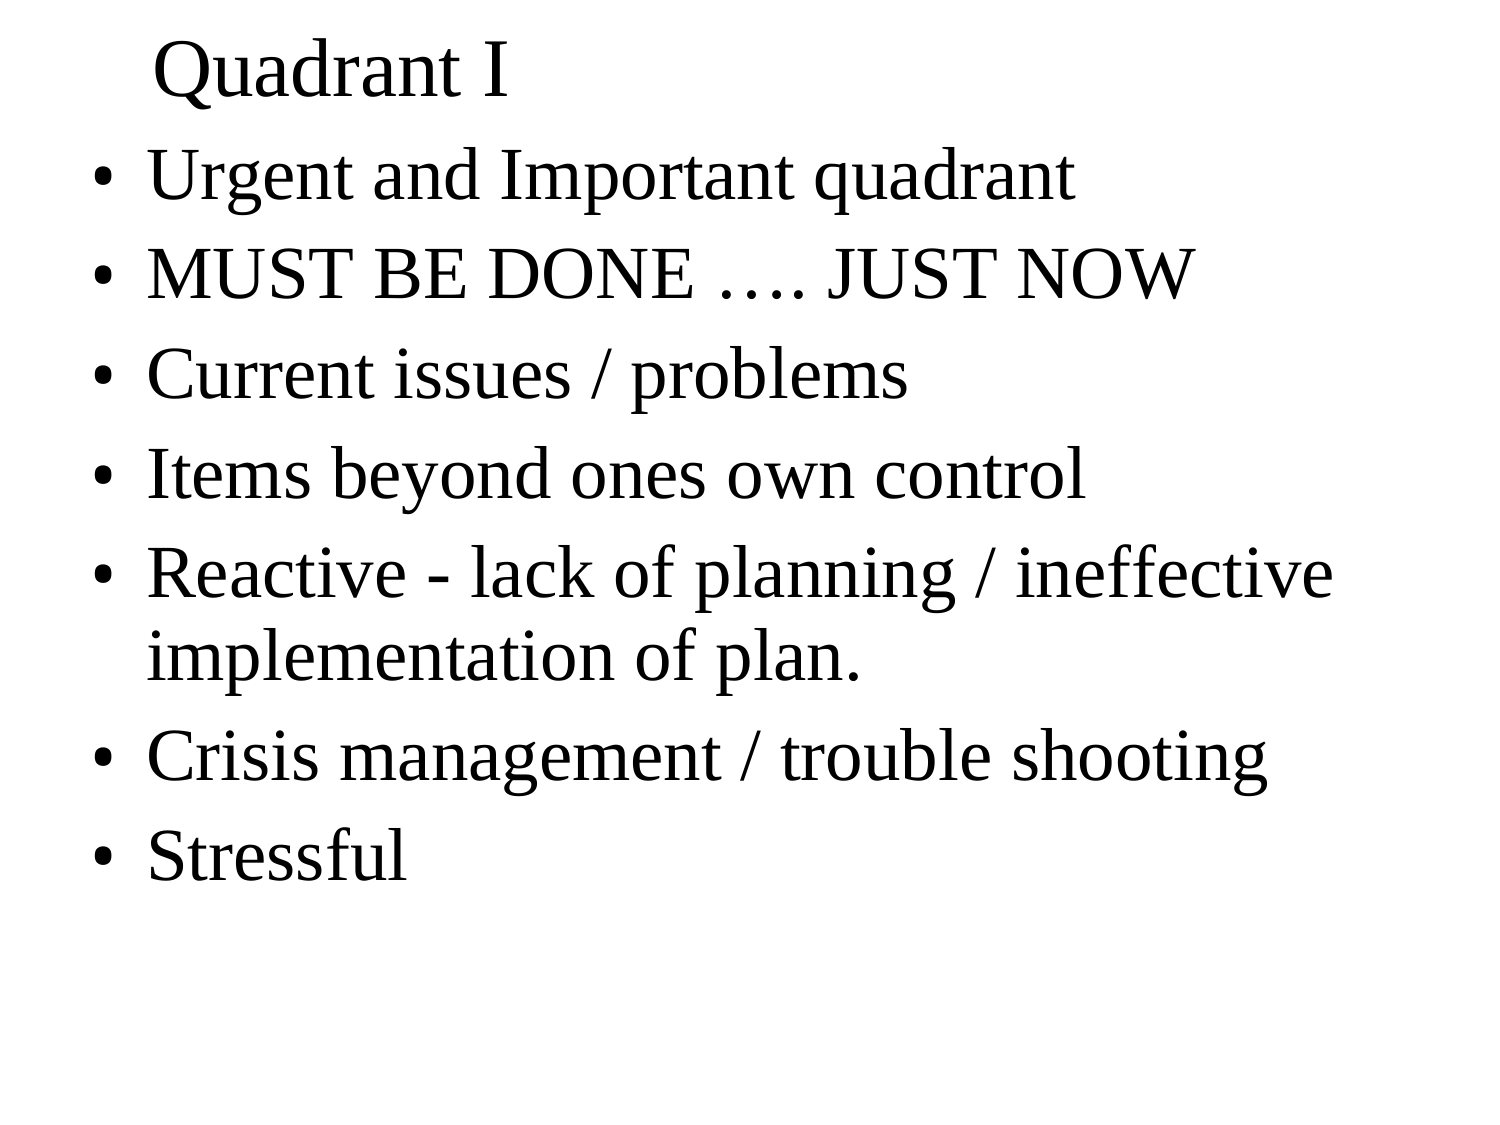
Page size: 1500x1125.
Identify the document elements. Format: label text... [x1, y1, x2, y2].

title Quadrant I [137, 10, 1225, 125]
list Urgent and Important quadrant MUST BE DONE …. JUST NOW Current issues / problems Items beyond ones own control Reactive - lack of planning / ineffective implementation of plan. Crisis management / trouble shooting Stressful [75, 125, 1426, 1074]
